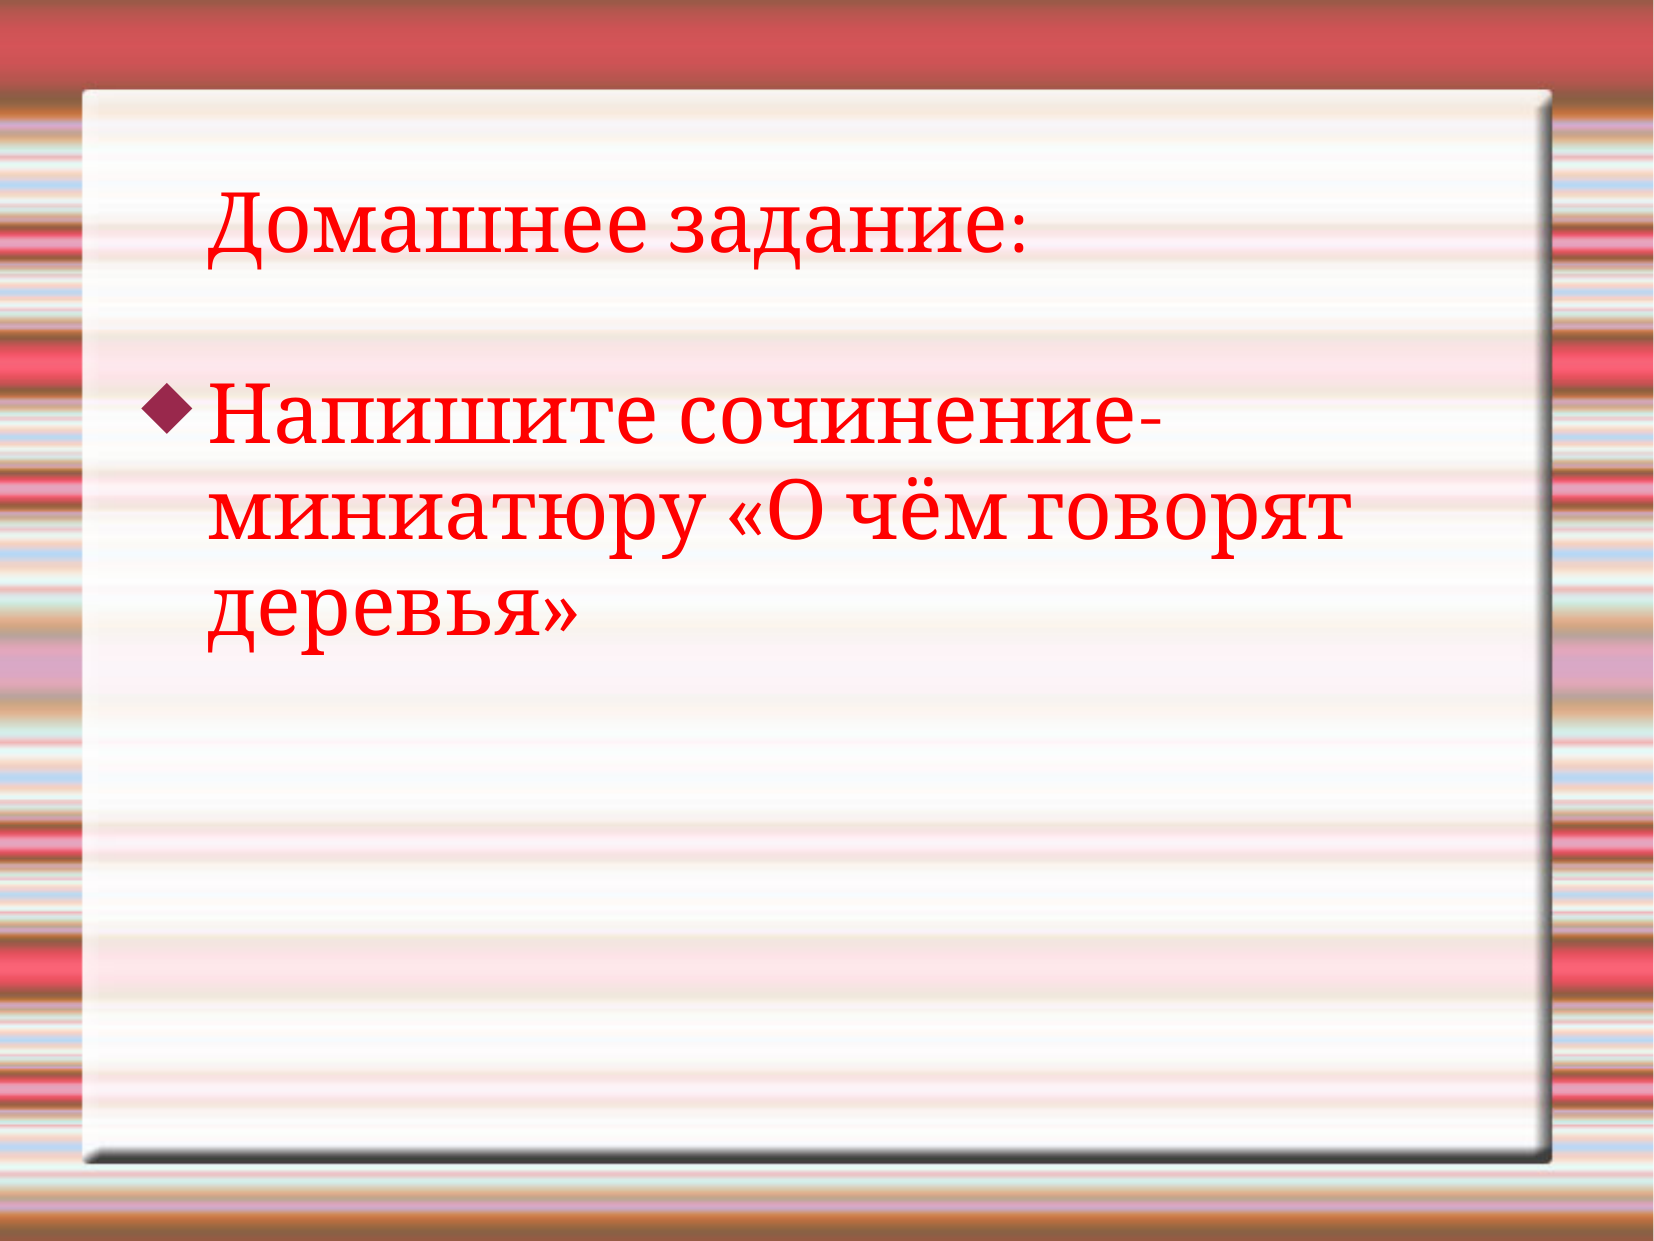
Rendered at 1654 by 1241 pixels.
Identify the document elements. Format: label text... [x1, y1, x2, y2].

list Домашнее задание: Напишите сочинение-миниатюру «О чём говорят деревья» [124, 177, 1506, 959]
picture [0, 0, 1654, 1241]
